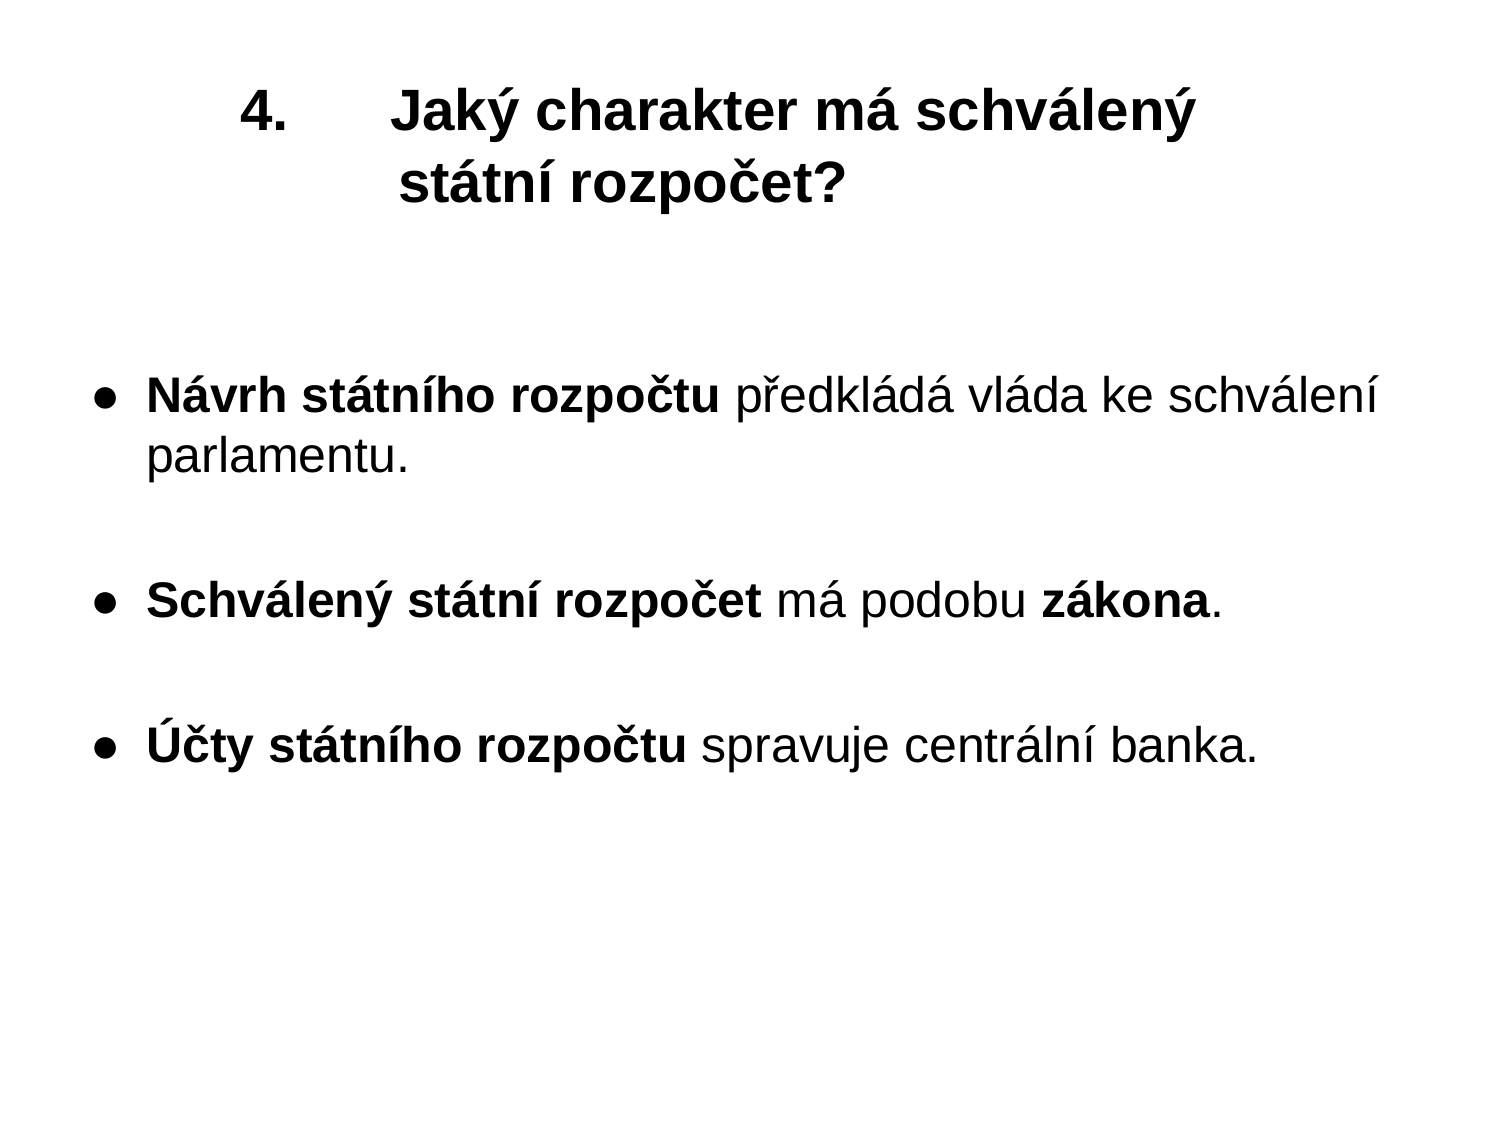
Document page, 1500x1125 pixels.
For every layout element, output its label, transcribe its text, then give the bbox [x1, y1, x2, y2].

list ● Návrh státního rozpočtu předkládá vláda ke schválení parlamentu. ● Schválený státní rozpočet má podobu zákona. ● Účty státního rozpočtu spravuje centrální banka. [75, 262, 1426, 1006]
title 4. Jaký charakter má schválený státní rozpočet? [75, 45, 1426, 233]
